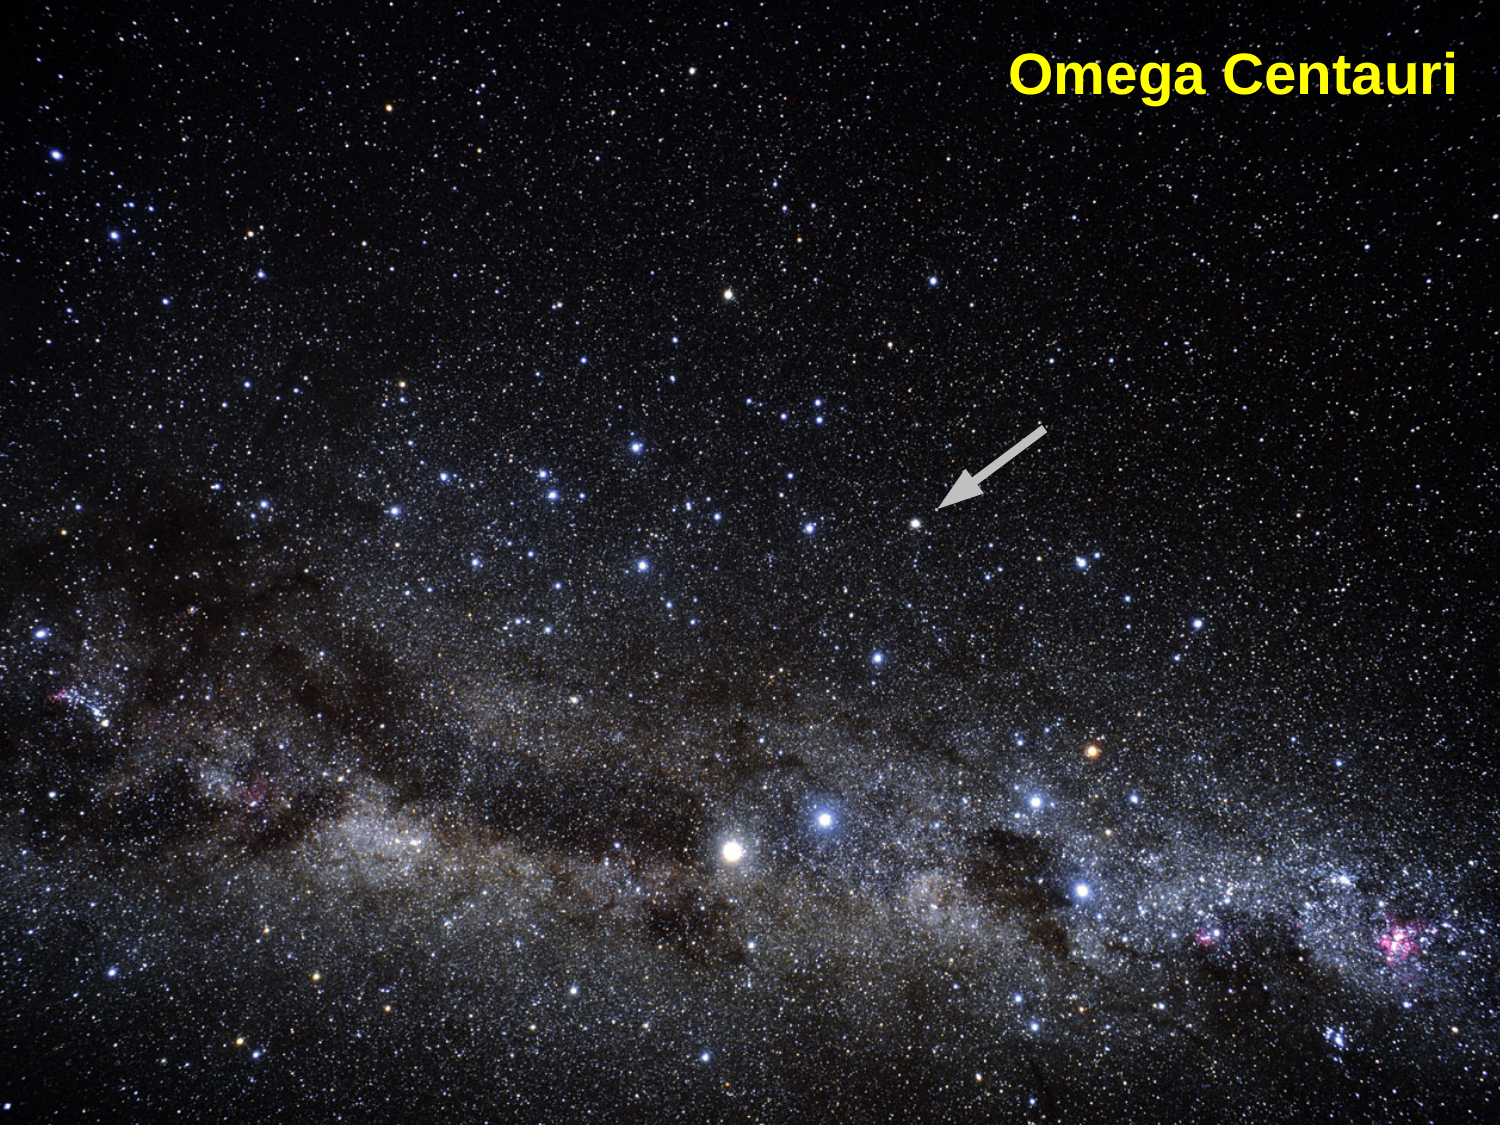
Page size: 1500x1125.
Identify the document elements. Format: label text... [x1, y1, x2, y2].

text_box Omega Centauri [994, 34, 1474, 115]
picture [0, 0, 1500, 1125]
